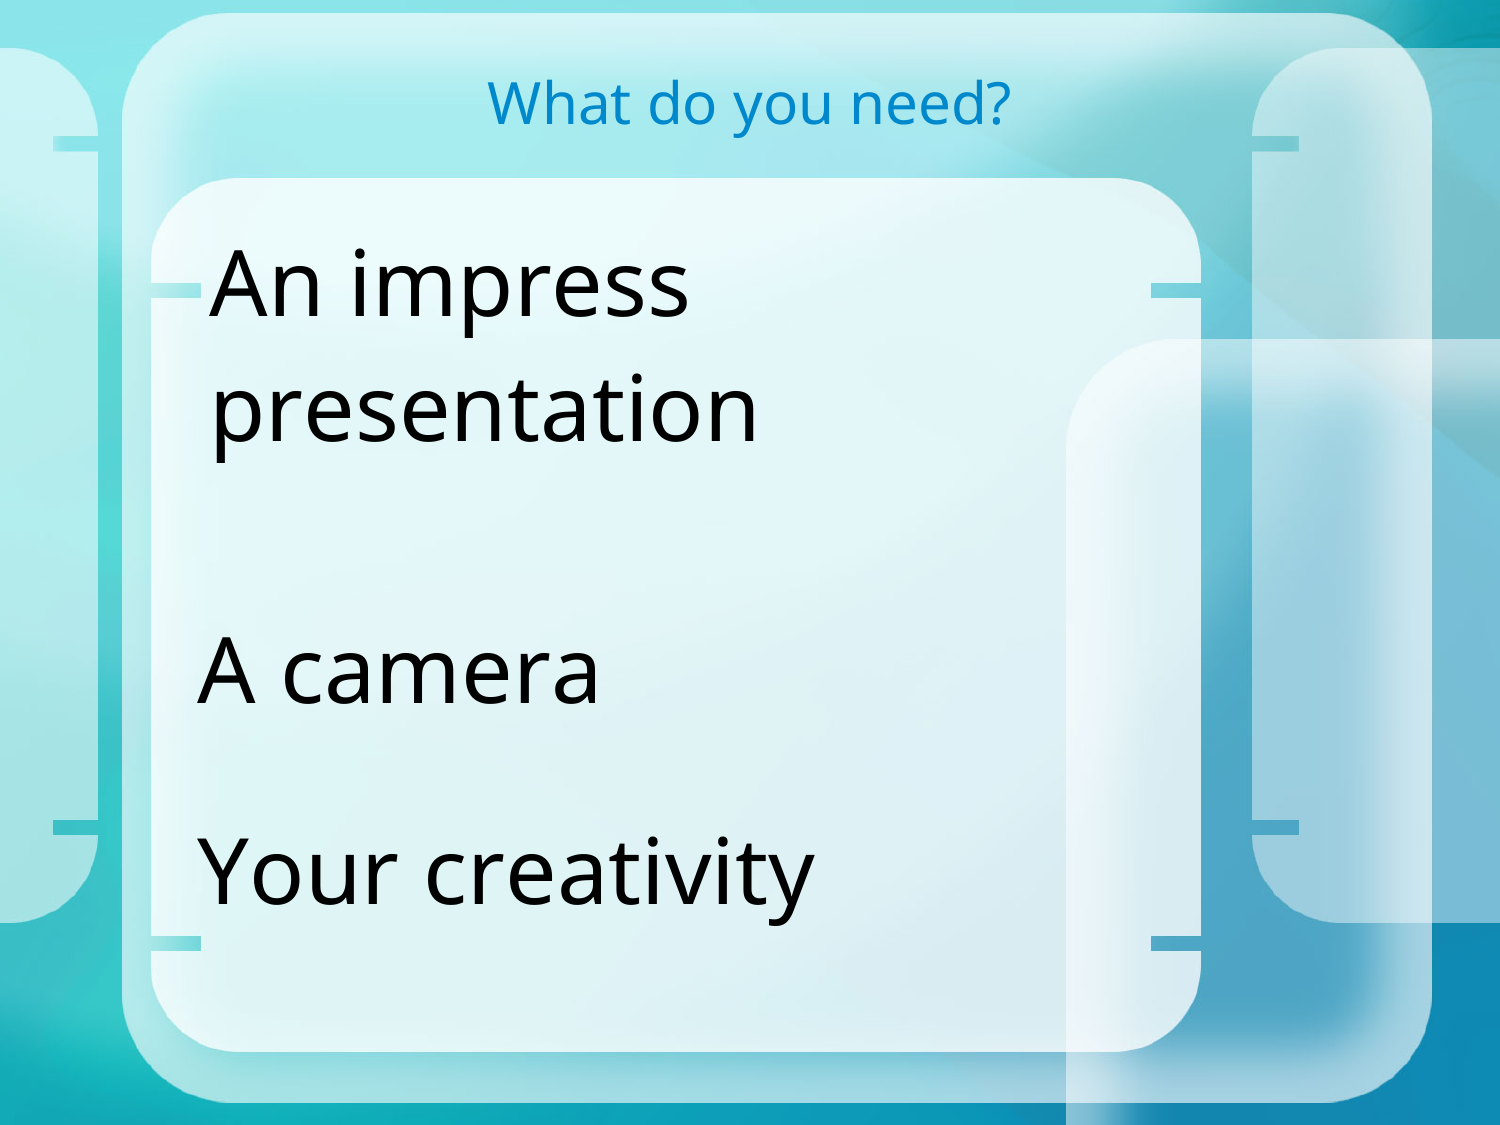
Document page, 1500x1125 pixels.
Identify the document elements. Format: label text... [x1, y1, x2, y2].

text_box What do you need? [53, 54, 1447, 150]
text_box An impress presentation [194, 210, 1129, 477]
text_box Your creativity [183, 798, 1235, 940]
text_box A camera [183, 597, 1342, 739]
picture [0, 0, 1500, 1125]
